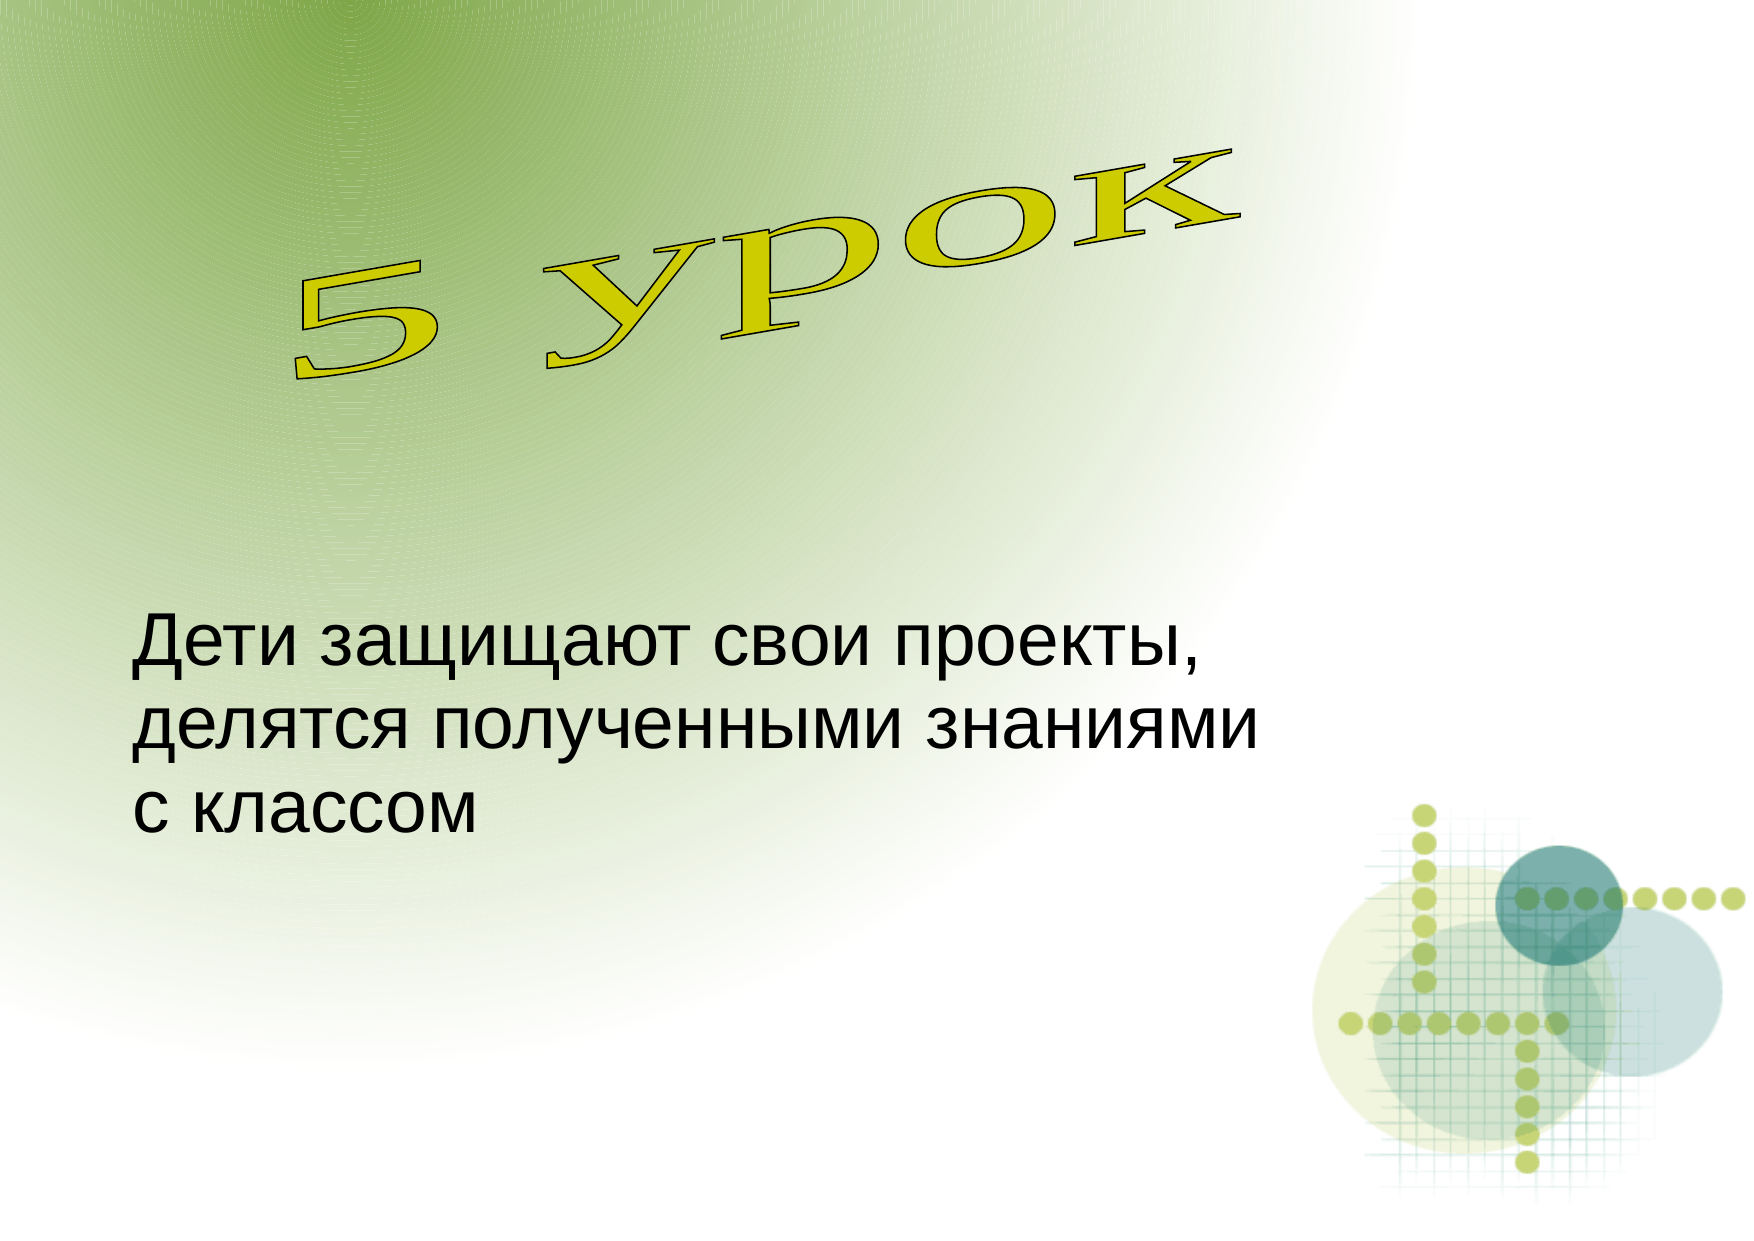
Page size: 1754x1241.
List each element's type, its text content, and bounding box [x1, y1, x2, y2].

picture [1298, 792, 1754, 1211]
text_box 5 урок [295, 260, 438, 379]
text_box Дети защищают свои проекты, делятся полученными знаниями с классом [118, 589, 1329, 857]
text_box 5 урок [905, 187, 1055, 267]
text_box 5 урок [1074, 149, 1241, 246]
text_box 5 урок [543, 238, 715, 369]
text_box 5 урок [721, 217, 879, 339]
